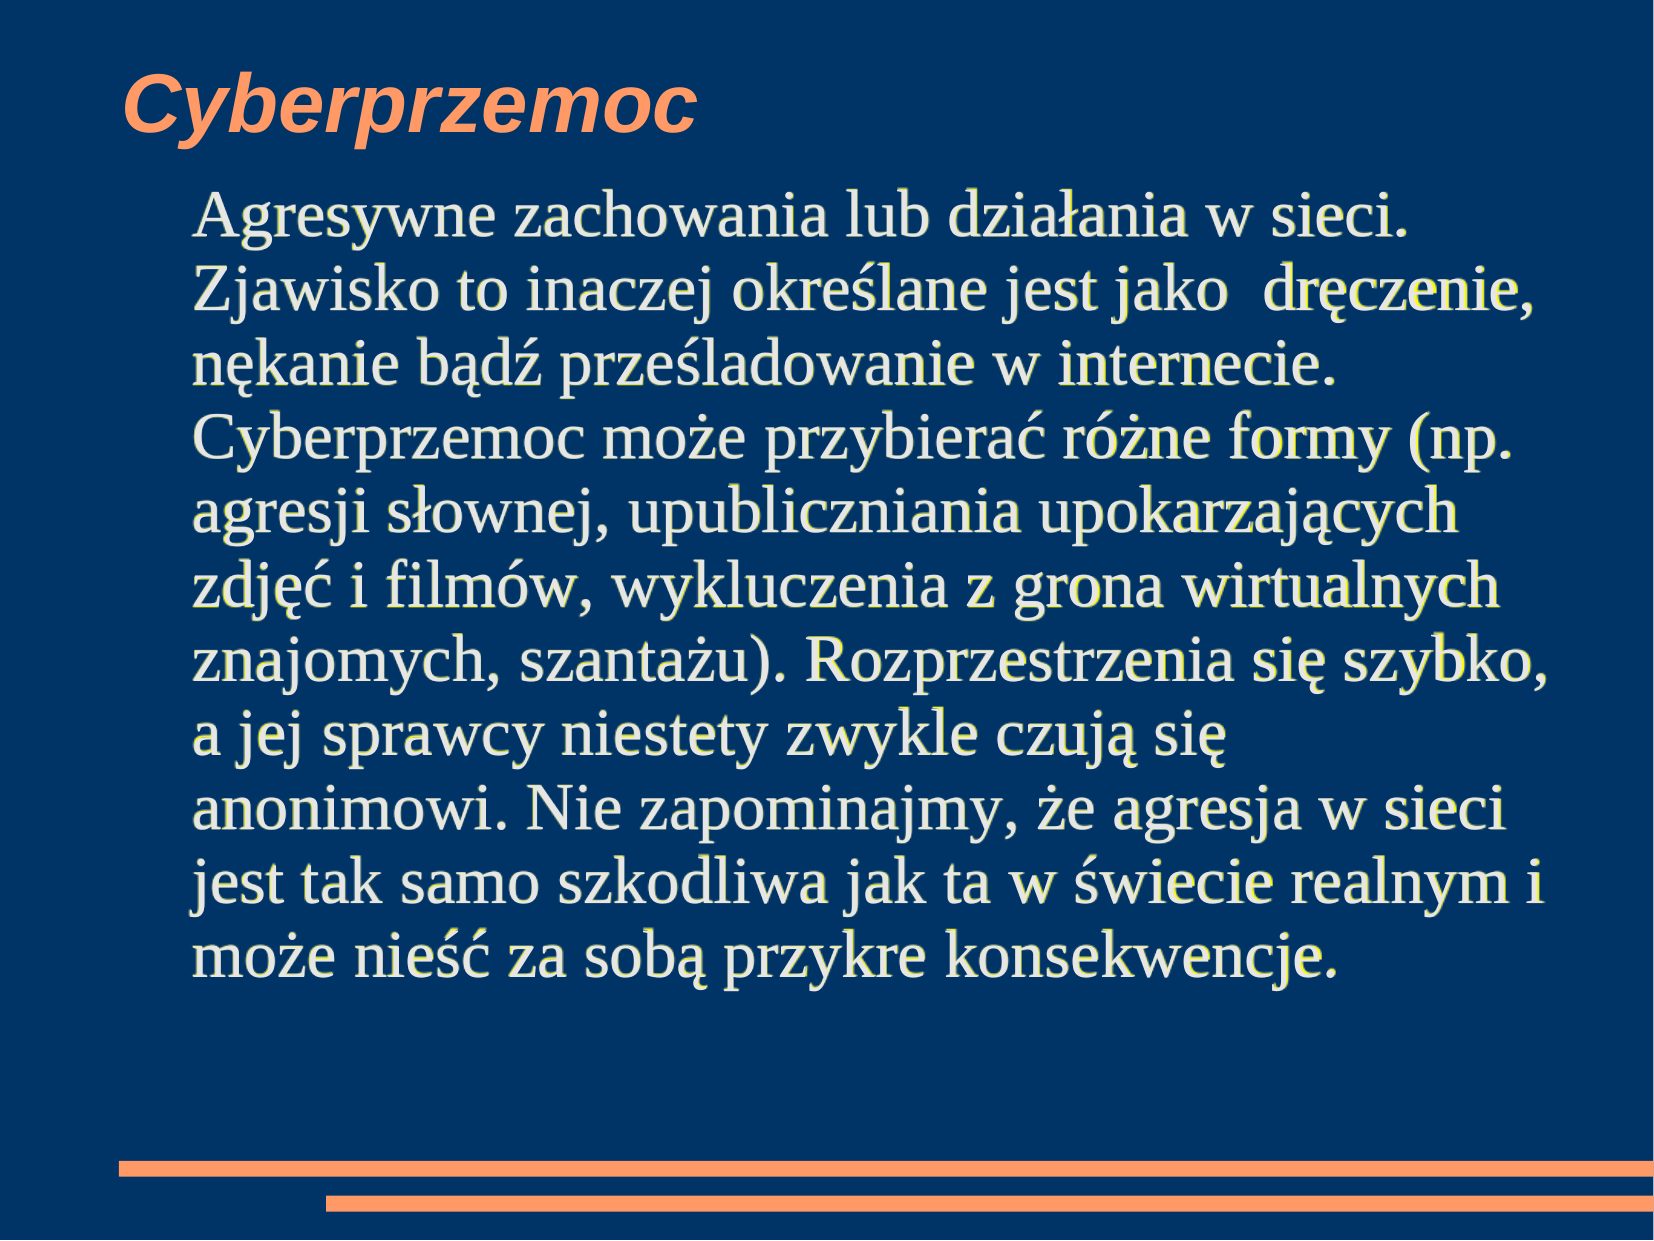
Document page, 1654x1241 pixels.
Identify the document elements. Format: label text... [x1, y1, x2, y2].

list Agresywne zachowania lub działania w sieci. Zjawisko to inaczej określane jest jako dręczenie, nękanie bądź prześladowanie w internecie. Cyberprzemoc może przybierać różne formy (np. agresji słownej, upubliczniania upokarzających zdjęć i filmów, wykluczenia z grona wirtualnych znajomych, szantażu). Rozprzestrzenia się szybko, a jej sprawcy niestety zwykle czują się anonimowi. Nie zapominajmy, że agresja w sieci jest tak samo szkodliwa jak ta w świecie realnym i może nieść za sobą przykre konsekwencje. [121, 177, 1561, 992]
title Cyberprzemoc [121, 46, 1534, 177]
